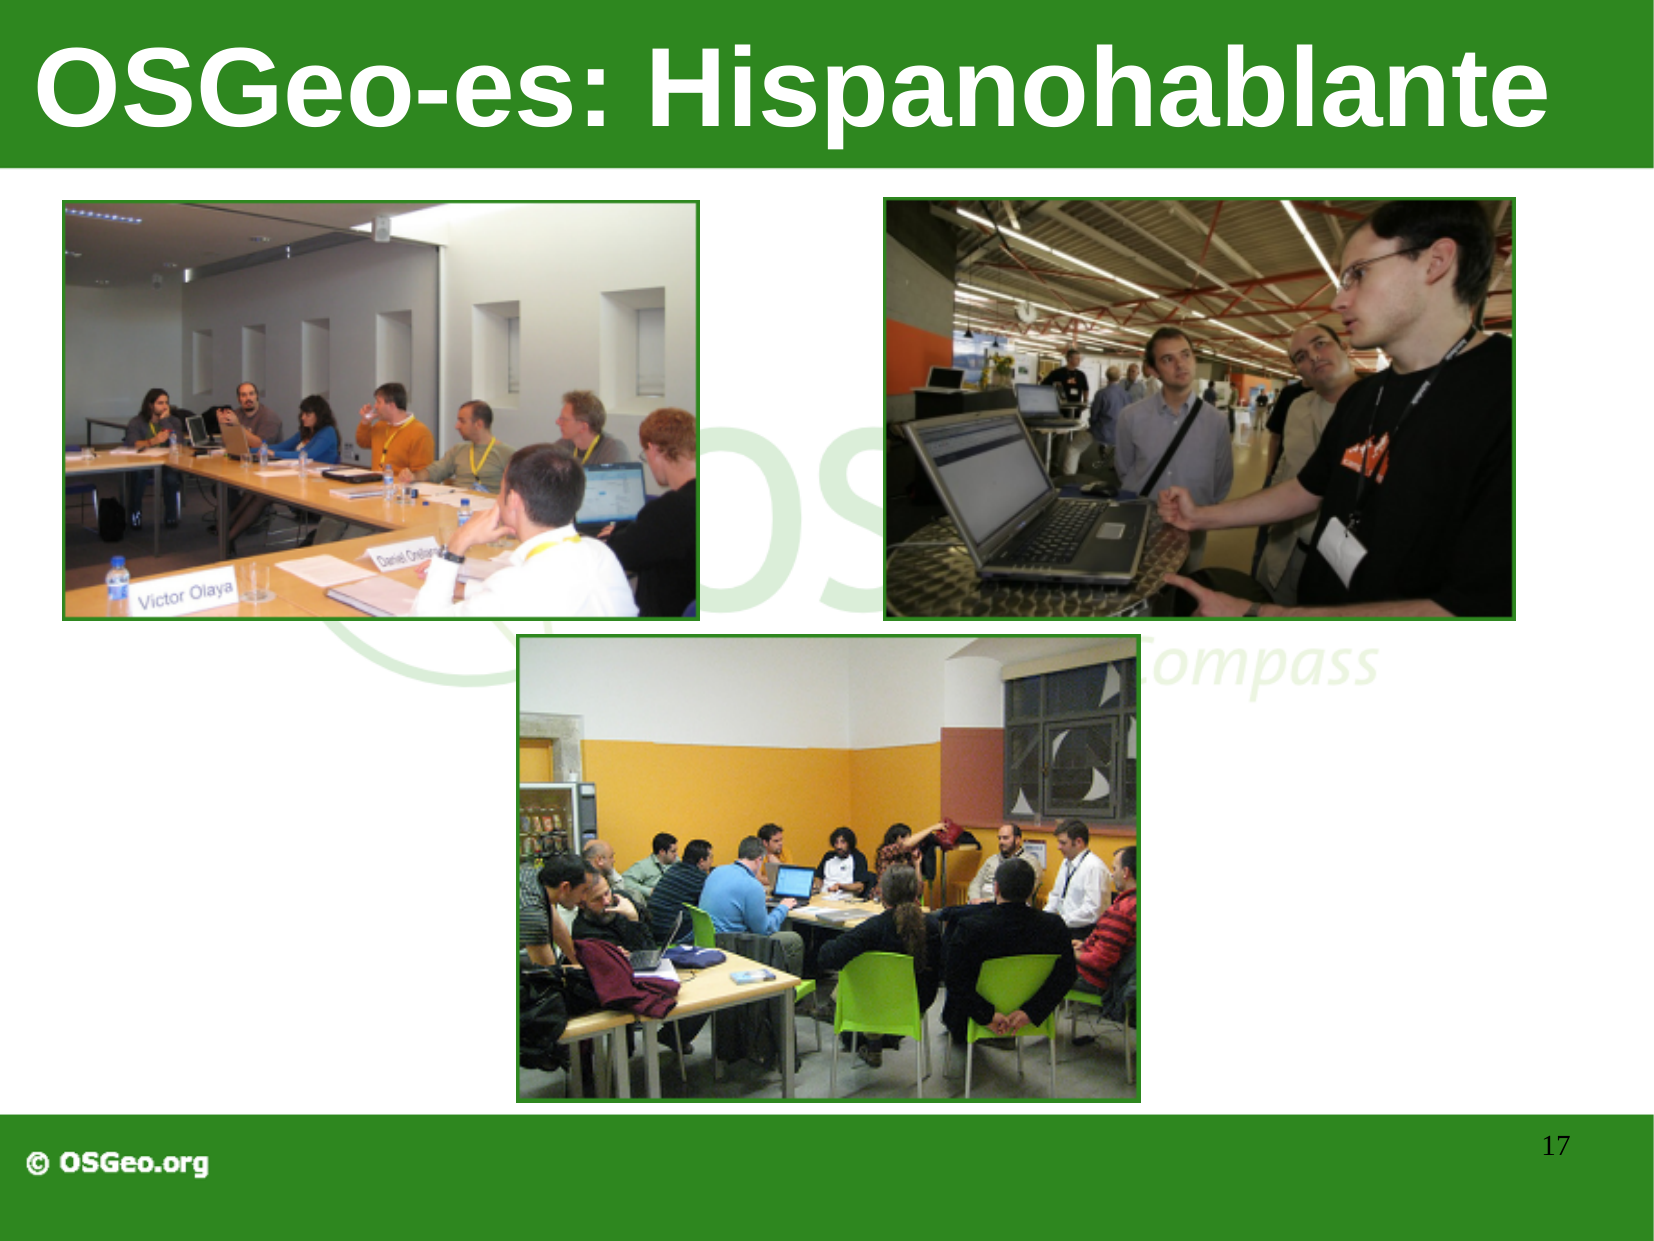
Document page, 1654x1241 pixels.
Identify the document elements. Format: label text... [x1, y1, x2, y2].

text_box OSGeo-es: Hispanohablante [18, 17, 1568, 178]
picture [0, 0, 1654, 1241]
